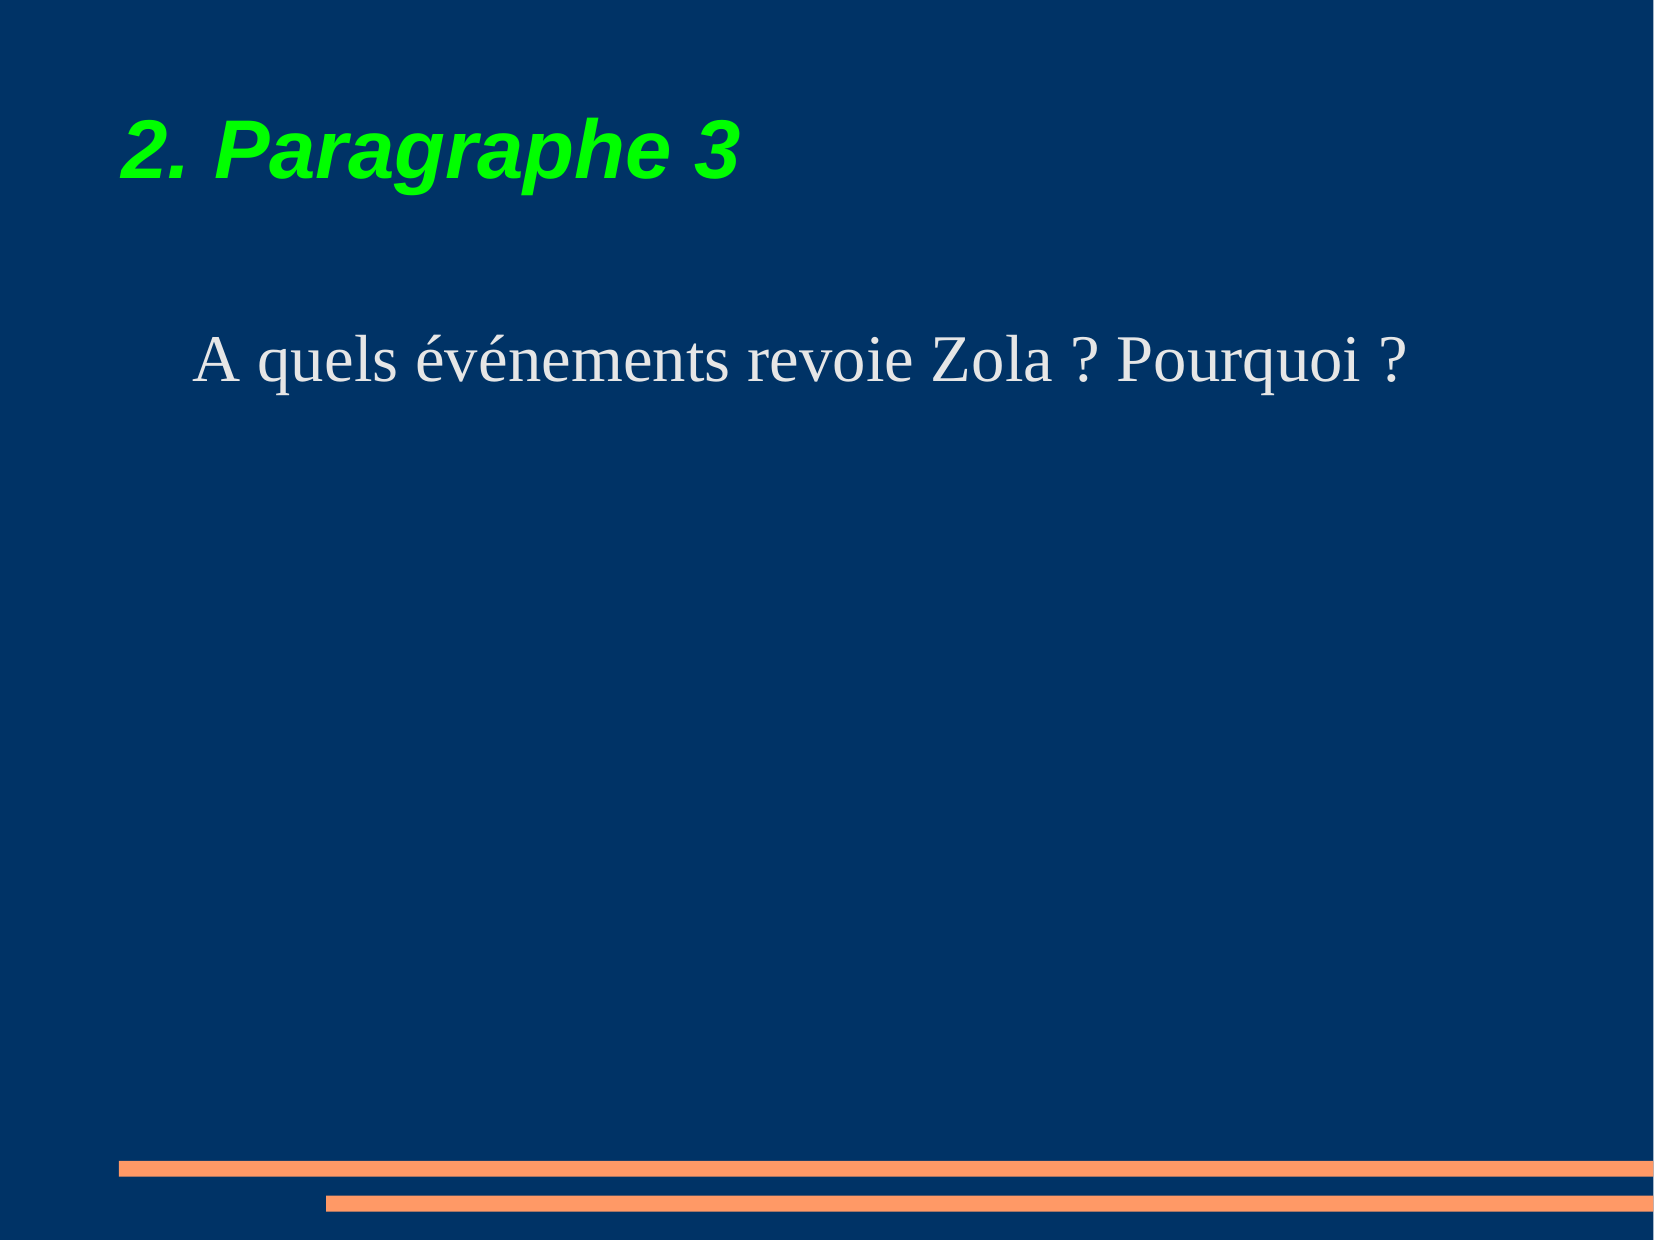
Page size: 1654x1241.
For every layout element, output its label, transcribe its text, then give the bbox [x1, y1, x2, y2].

title 2. Paragraphe 3 [121, 53, 1534, 246]
list A quels événements revoie Zola ? Pourquoi ? [121, 322, 1561, 1118]
